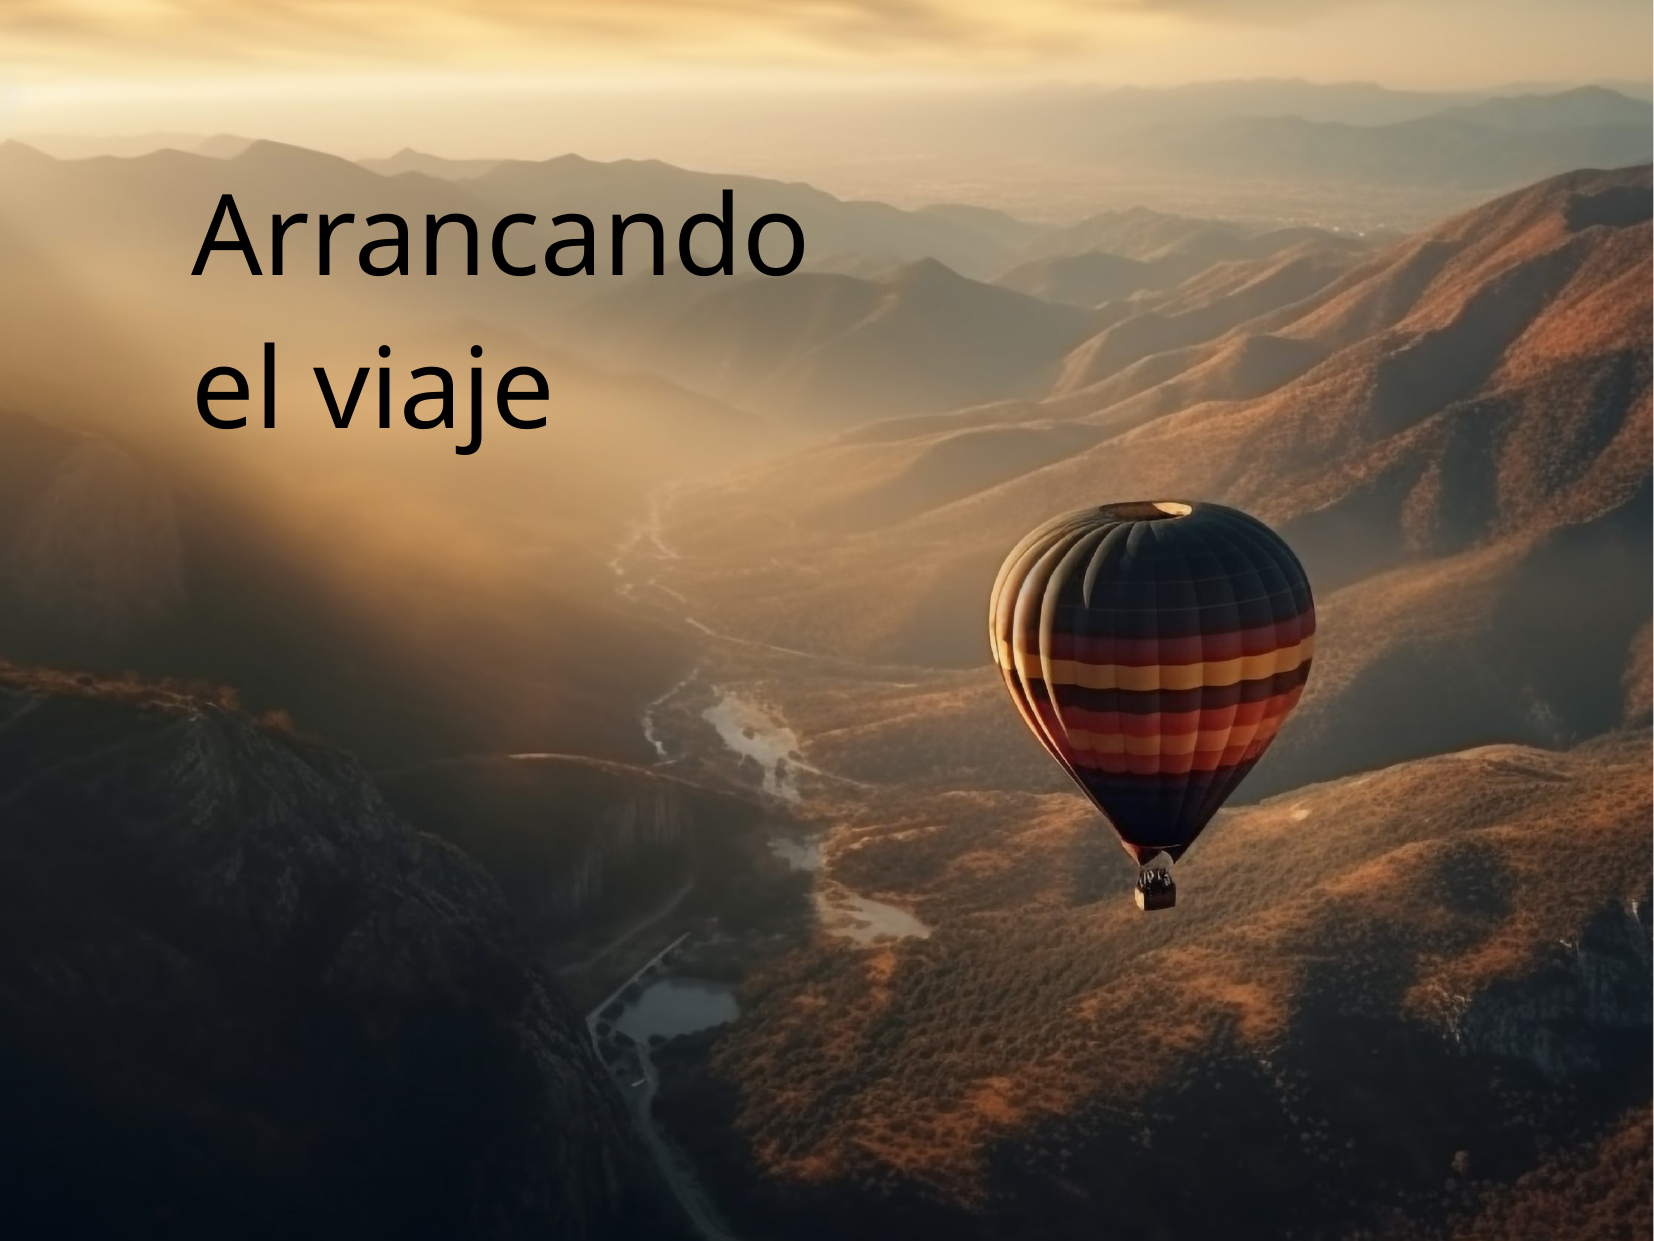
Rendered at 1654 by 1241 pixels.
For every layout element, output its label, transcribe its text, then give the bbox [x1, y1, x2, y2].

text_box Arrancando el viaje [177, 147, 905, 532]
picture [0, 0, 1654, 1241]
